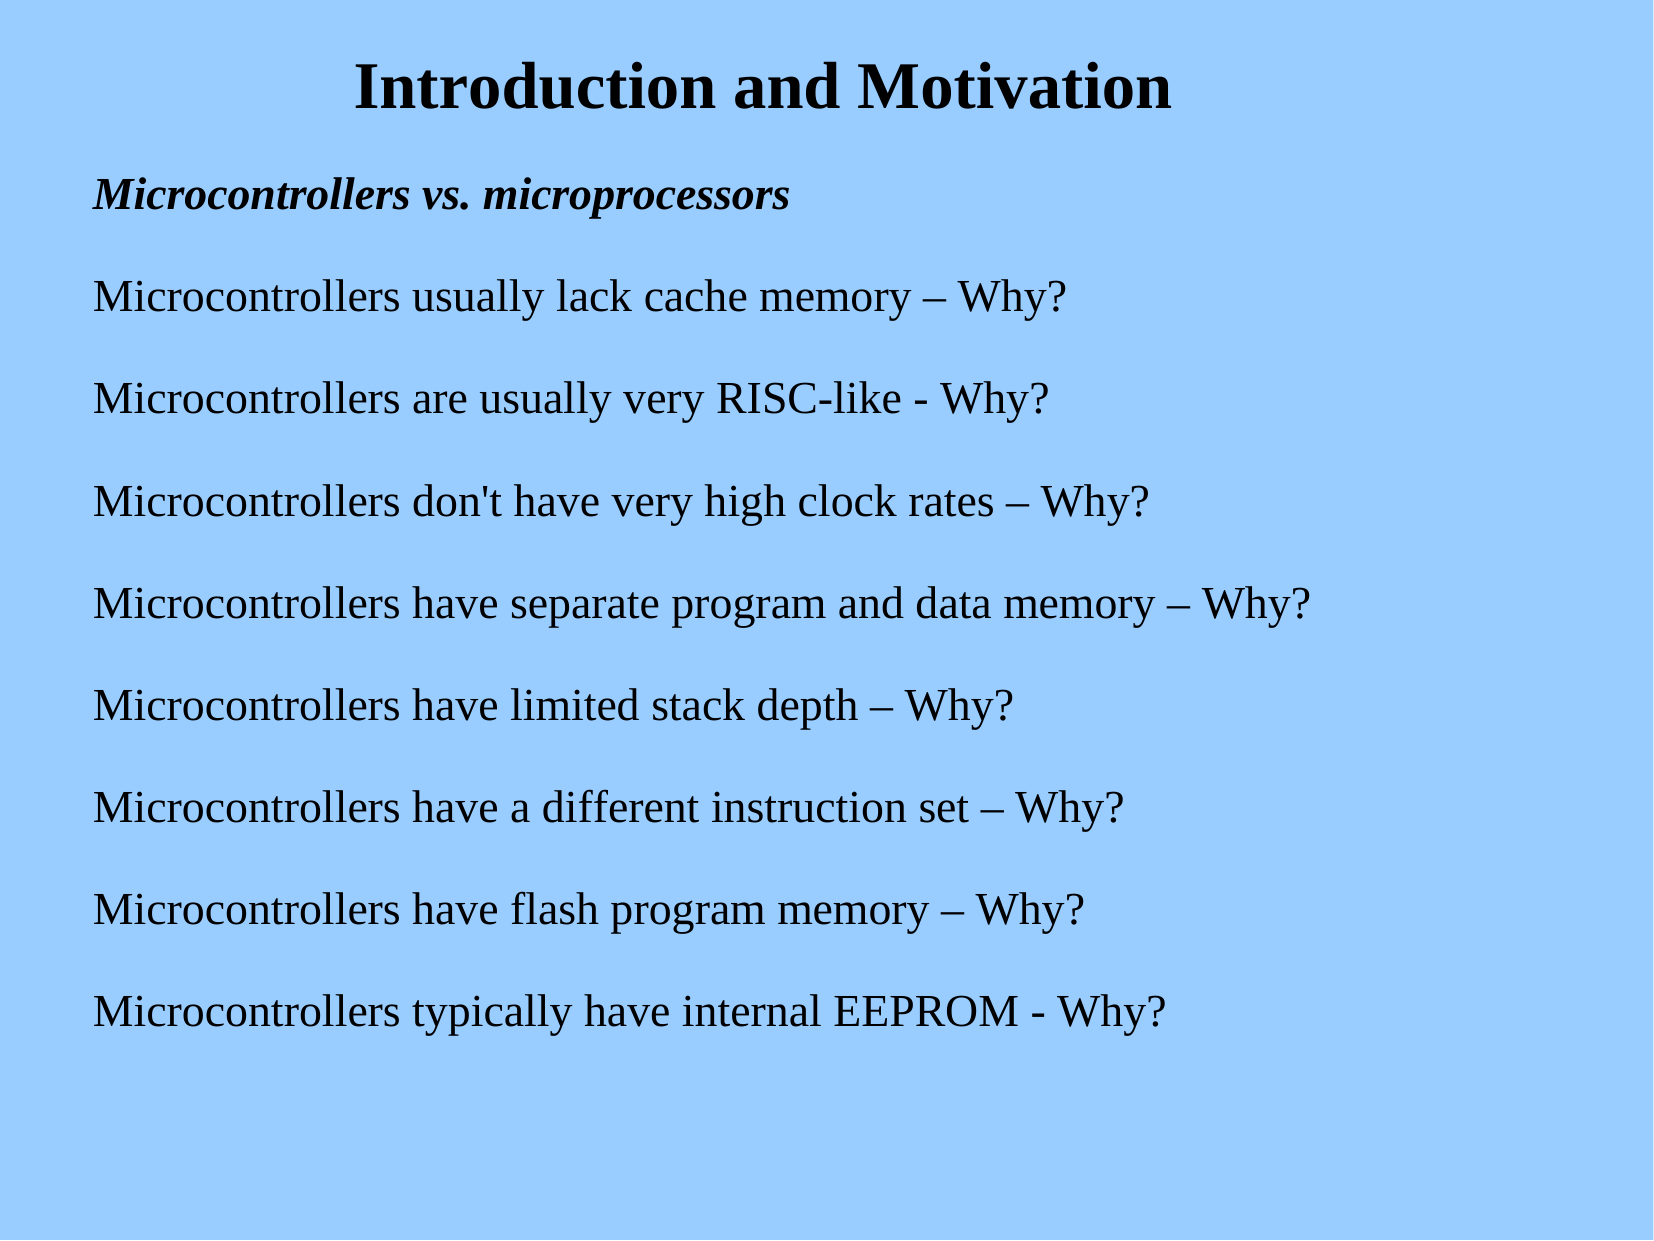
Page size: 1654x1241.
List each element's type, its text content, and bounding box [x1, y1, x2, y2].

text_box Microcontrollers vs. microprocessors Microcontrollers usually lack cache memory – Why? Microcontrollers are usually very RISC-like - Why? Microcontrollers don't have very high clock rates – Why? Microcontrollers have separate program and data memory – Why? Microcontrollers have limited stack depth – Why? Microcontrollers have a different instruction set – Why? Microcontrollers have flash program memory – Why? Microcontrollers typically have internal EEPROM - Why? [92, 165, 1526, 1117]
text_box Introduction and Motivation [53, 44, 1474, 119]
